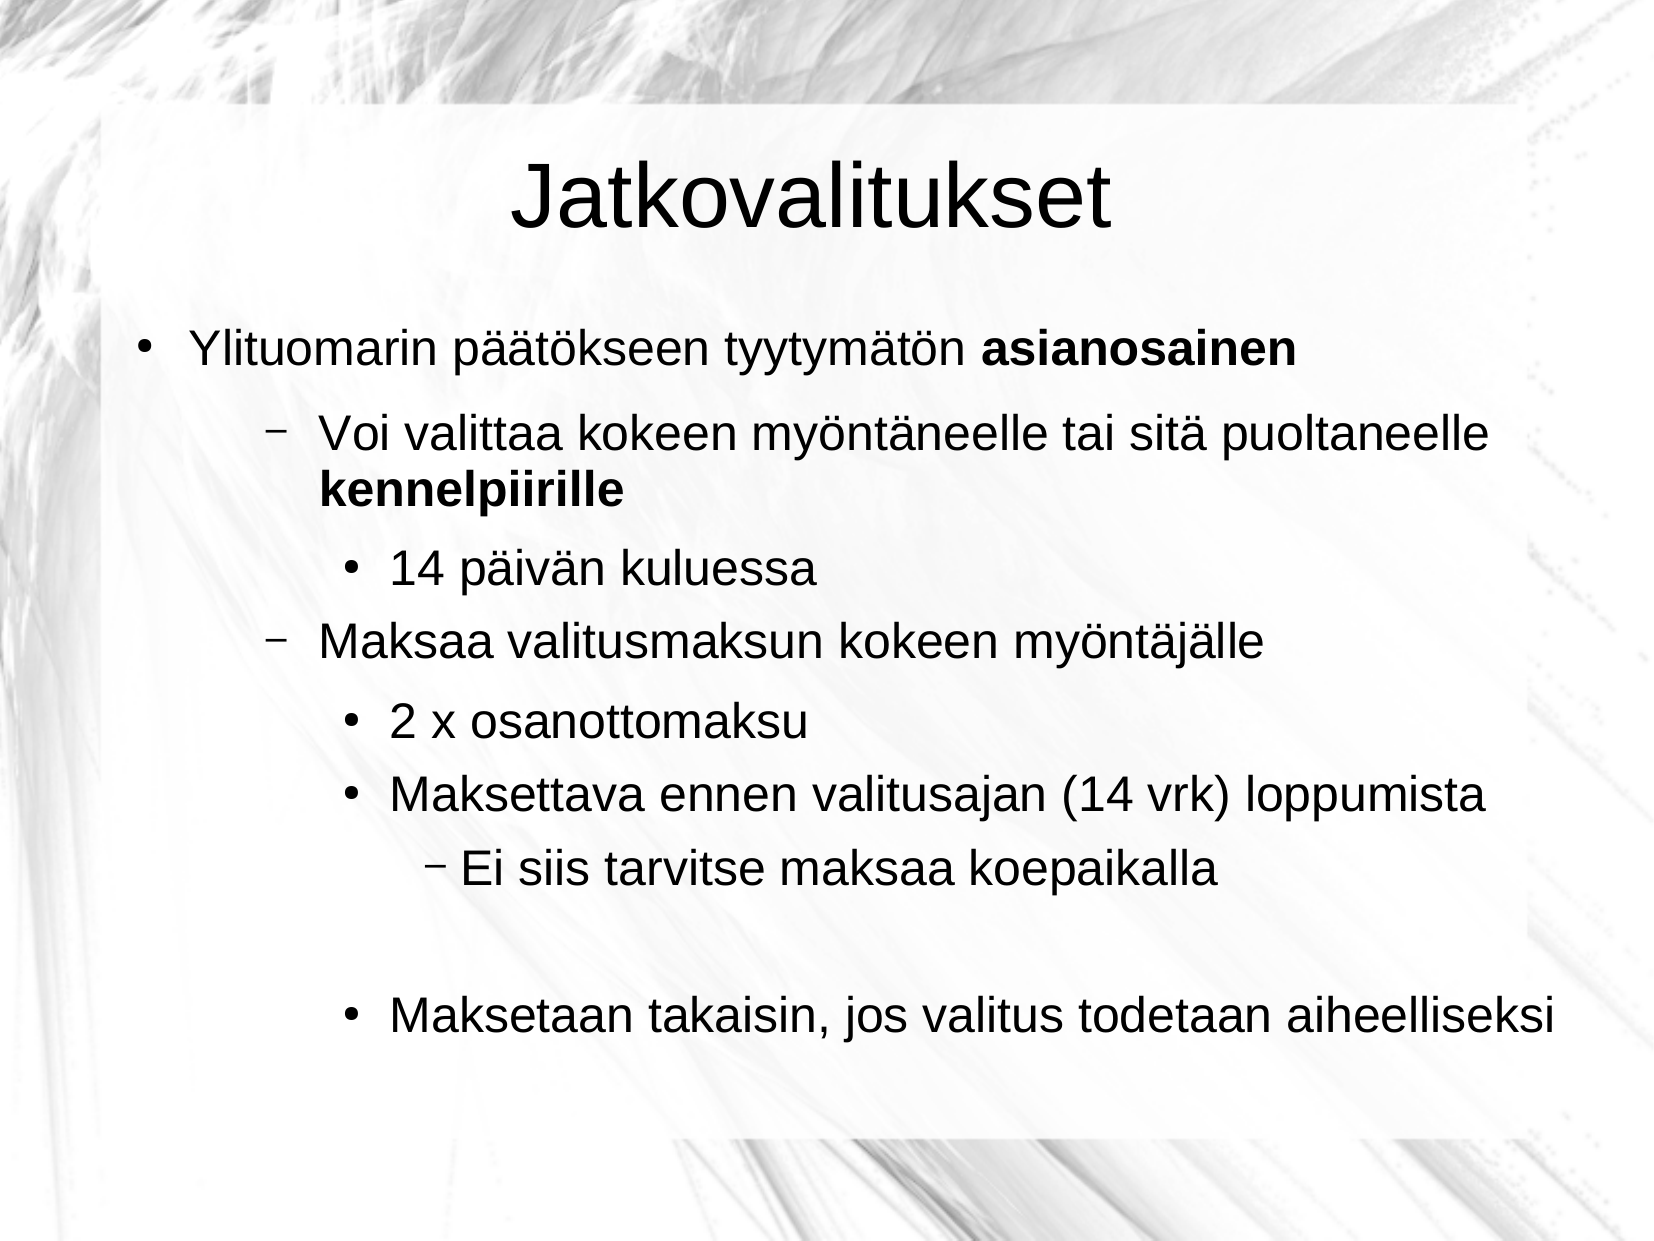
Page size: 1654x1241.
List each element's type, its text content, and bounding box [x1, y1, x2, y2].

list Ylituomarin päätökseen tyytymätön asianosainen Voi valittaa kokeen myöntäneelle tai sitä puoltaneelle kennelpiirille 14 päivän kuluessa Maksaa valitusmaksun kokeen myöntäjälle 2 x osanottomaksu Maksettava ennen valitusajan (14 vrk) loppumista Ei siis tarvitse maksaa koepaikalla Maksetaan takaisin, jos valitus todetaan aiheelliseksi [118, 319, 1571, 1142]
picture [0, 0, 1654, 1241]
title Jatkovalitukset [118, 112, 1506, 281]
